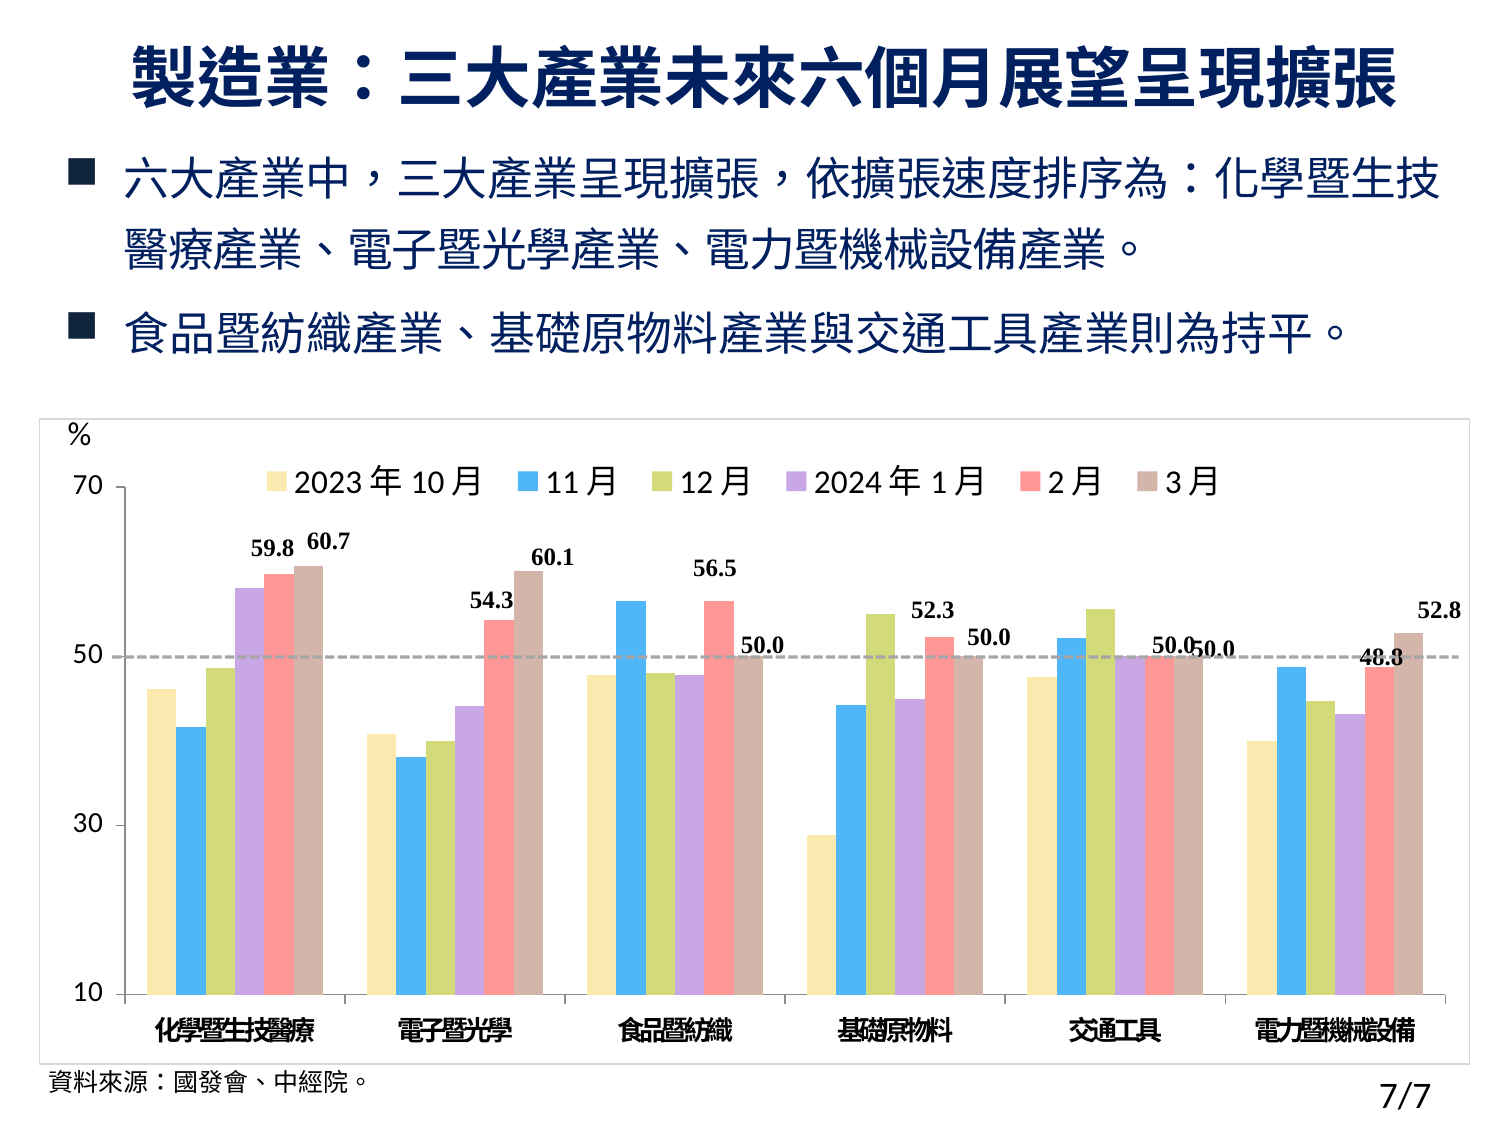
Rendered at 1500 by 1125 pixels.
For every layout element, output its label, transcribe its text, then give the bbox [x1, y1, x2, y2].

chart [38, 418, 1471, 1064]
text_box 資料來源：國發會、中經院。 [33, 1064, 1500, 1105]
title 製造業：三大產業未來六個月展望呈現擴張 [15, 0, 1500, 149]
text_box % [53, 404, 148, 460]
text_box 六大產業中，三大產業呈現擴張，依擴張速度排序為：化學暨生技醫療產業、電子暨光學產業、電力暨機械設備產業。 食品暨紡織產業、基礎原物料產業與交通工具產業則為持平。 [20, 119, 1471, 421]
